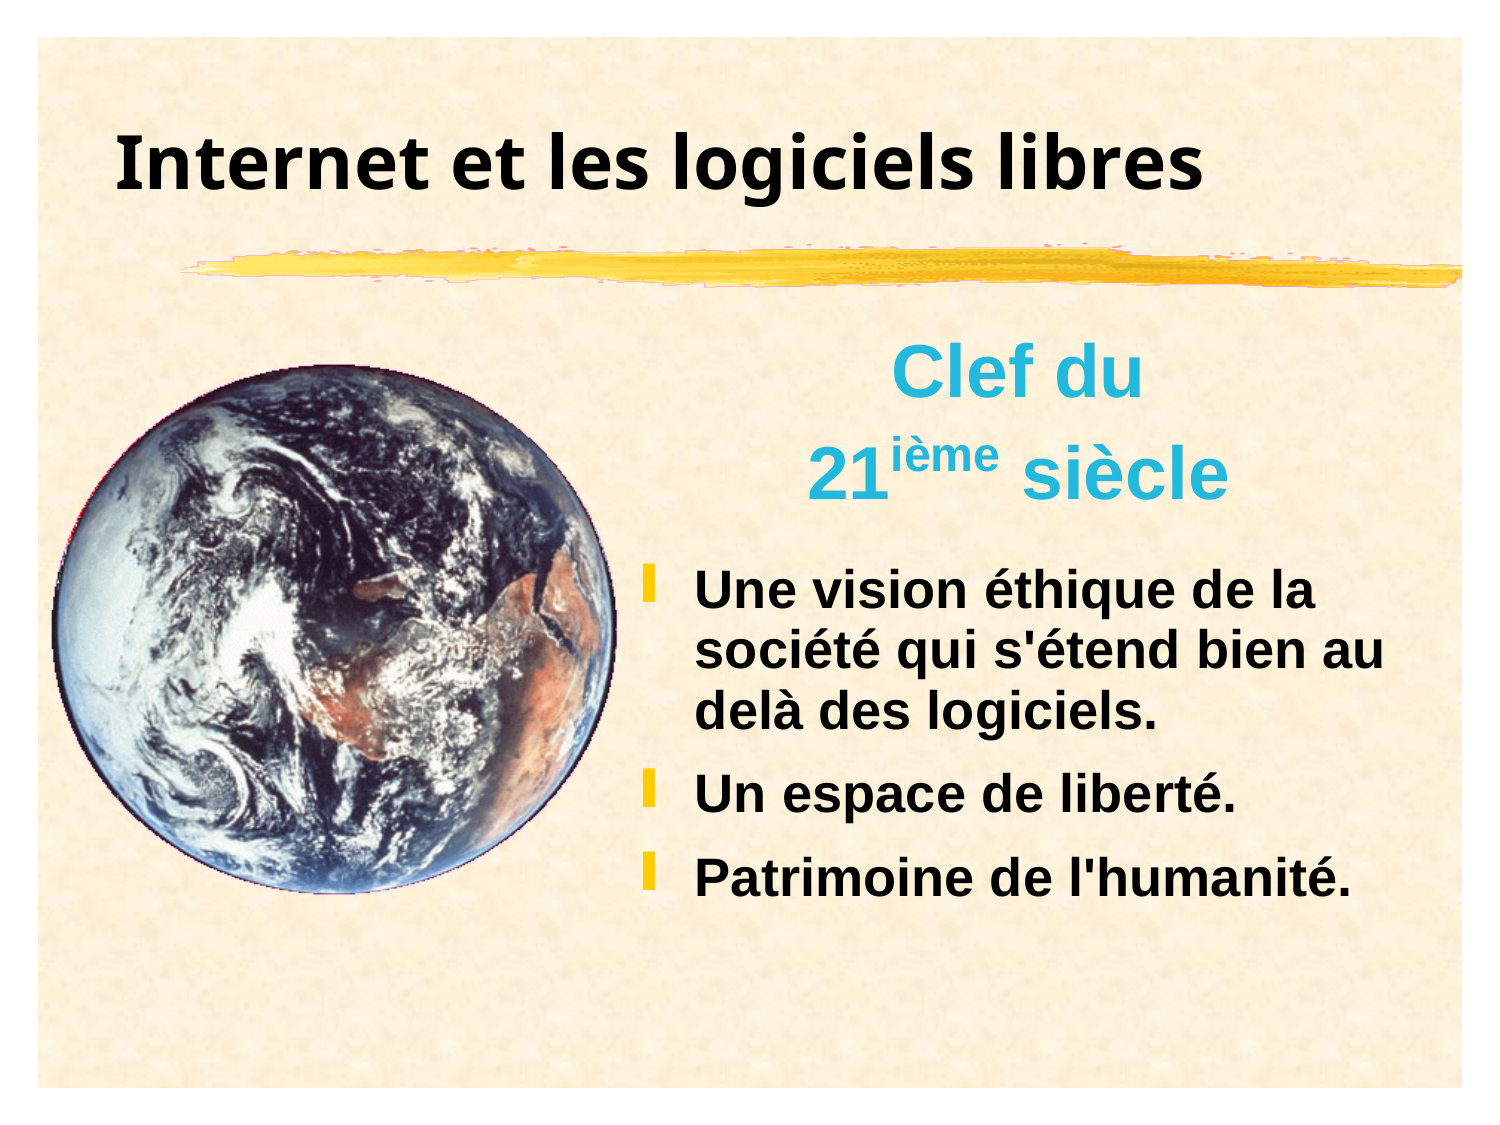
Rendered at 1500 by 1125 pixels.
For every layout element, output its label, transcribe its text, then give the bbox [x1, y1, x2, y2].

picture [37, 37, 1463, 1088]
list Une vision éthique de la société qui s'étend bien au delà des logiciels. Un espace de liberté. Patrimoine de l'humanité. [609, 551, 1463, 916]
title Internet et les logiciels libres [101, 72, 1427, 248]
text_box Clef du 21ième siècle [673, 327, 1365, 520]
